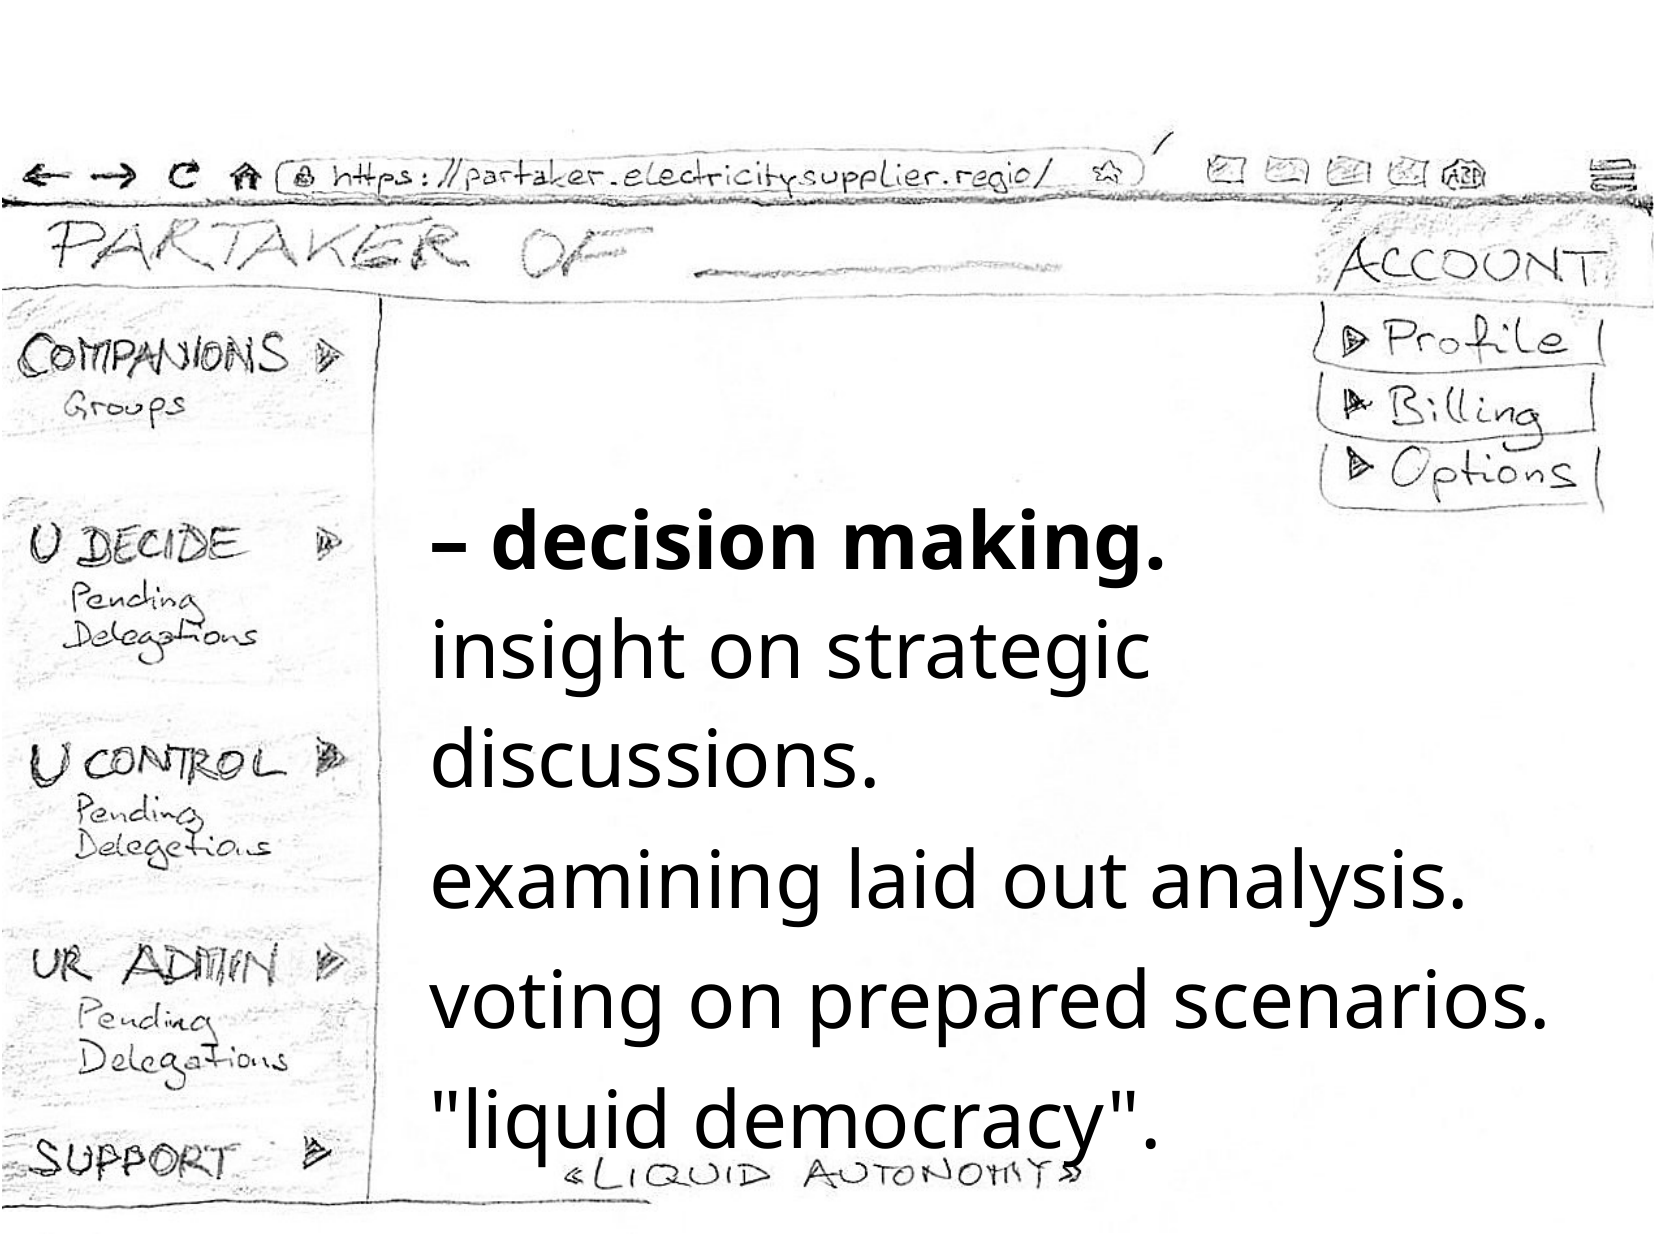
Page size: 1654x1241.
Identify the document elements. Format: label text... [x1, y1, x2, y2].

list – decision making. insight on strategic discussions. examining laid out analysis. voting on prepared scenarios. "liquid democracy". [361, 484, 1560, 1193]
picture [2, 108, 1654, 1234]
